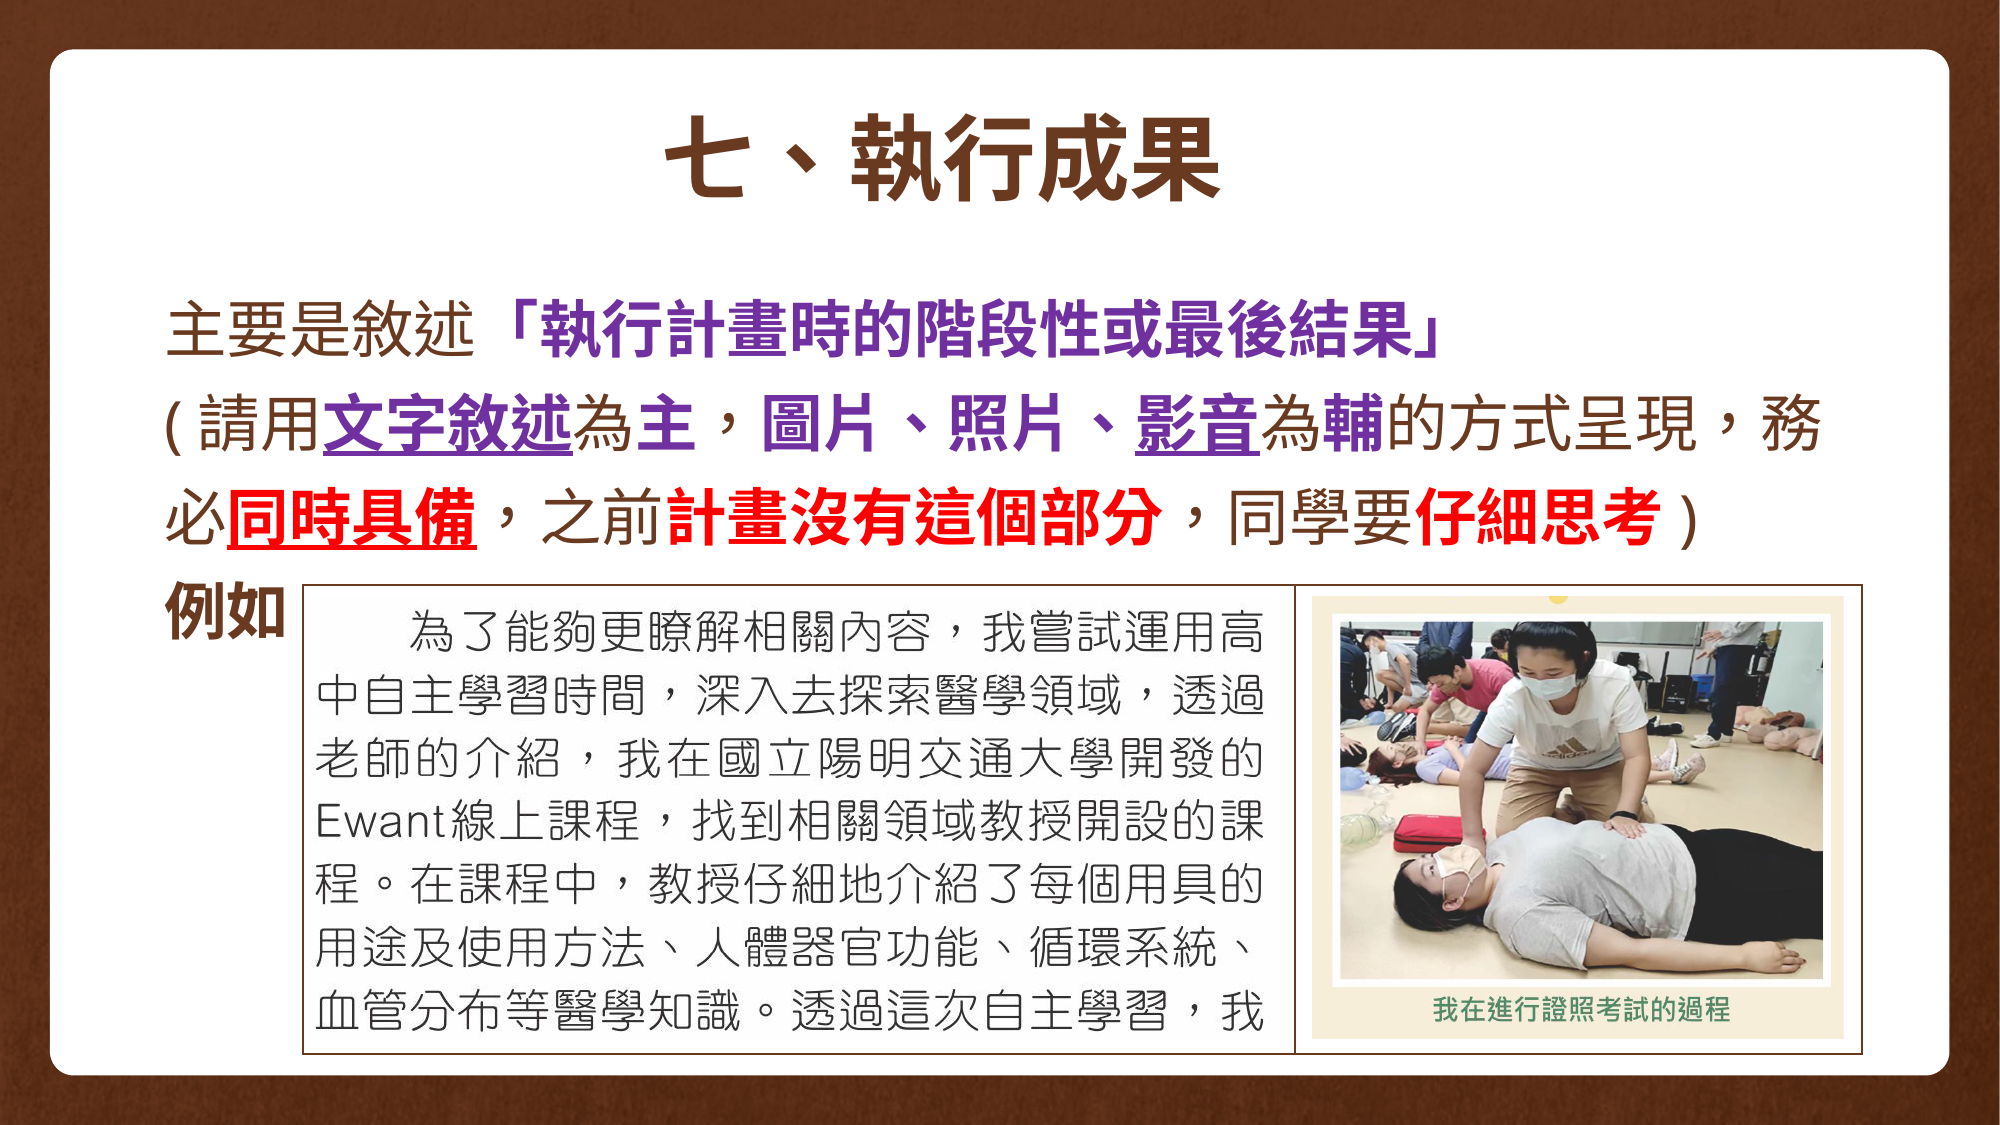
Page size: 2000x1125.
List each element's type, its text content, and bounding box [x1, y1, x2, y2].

table_header [304, 586, 1294, 1053]
picture [0, 0, 2000, 1125]
table_header [1296, 586, 1861, 1053]
list 主要是敘述「執行計畫時的階段性或最後結果」 (請用文字敘述為主，圖片、照片、影音為輔的方式呈現，務必同時具備，之前計畫沒有這個部分，同學要仔細思考) 例如 [149, 264, 1862, 1056]
title 七、執行成果 [142, 90, 1743, 220]
